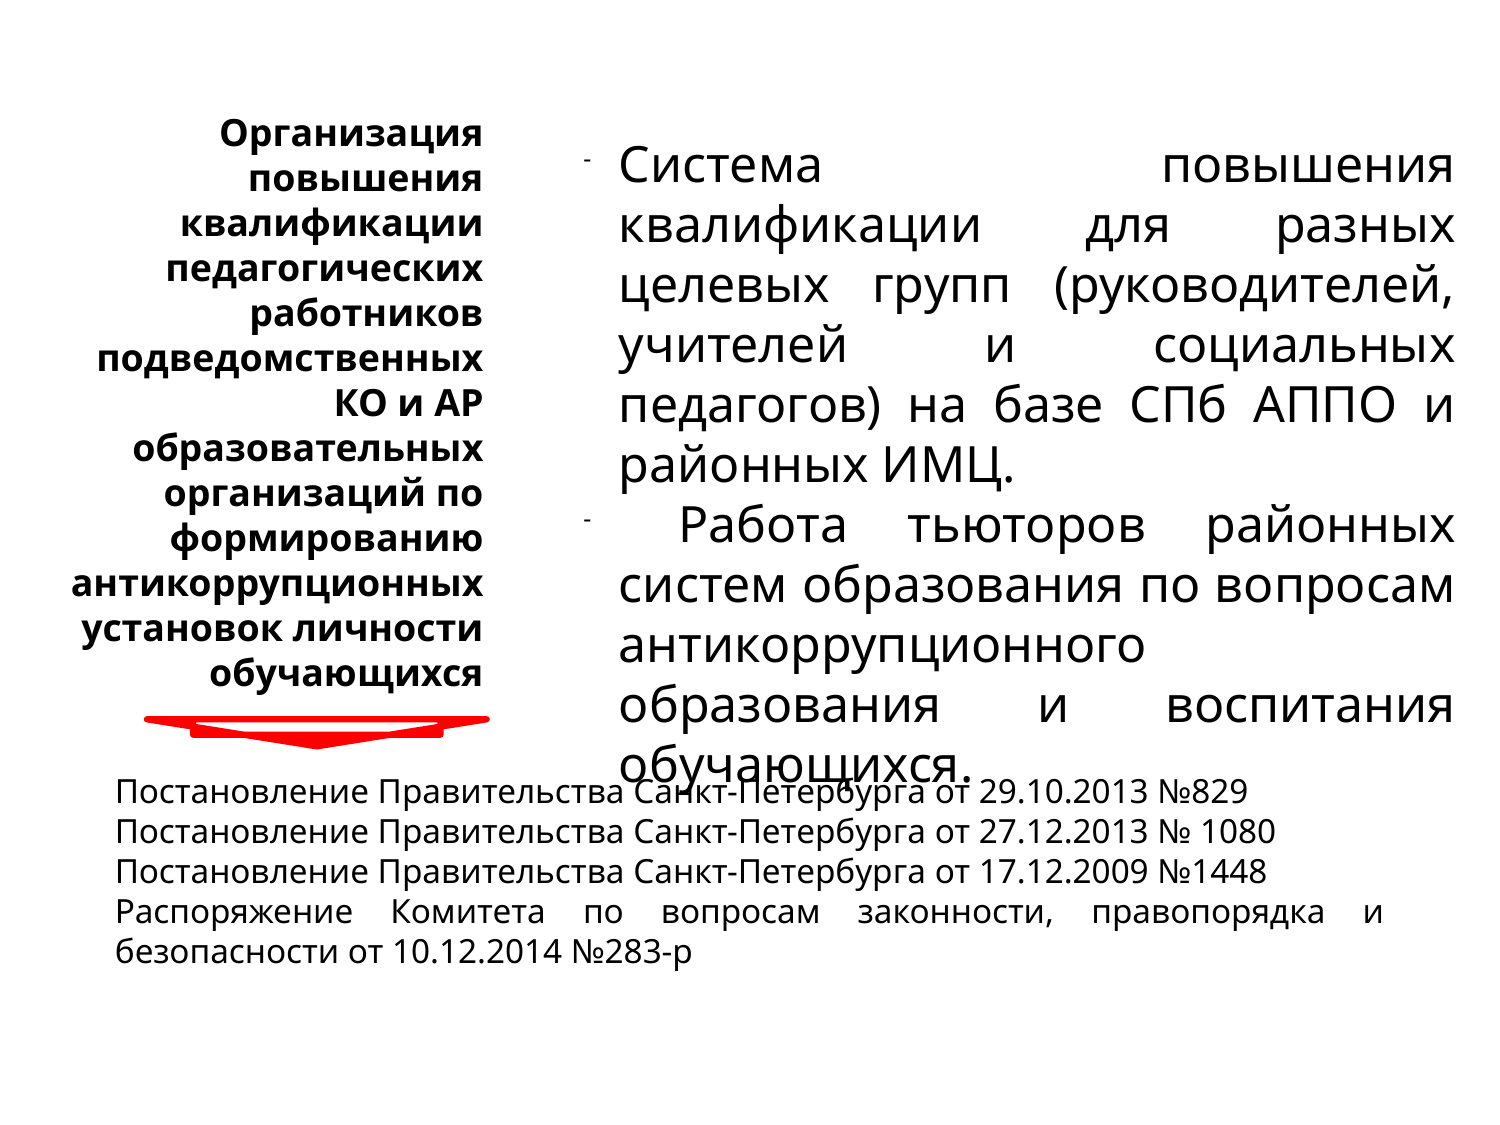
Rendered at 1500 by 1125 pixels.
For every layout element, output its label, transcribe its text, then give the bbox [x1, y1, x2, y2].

text_box [146, 719, 487, 747]
text_box Постановление Правительства Санкт-Петербурга от 29.10.2013 №829 Постановление Правительства Санкт-Петербурга от 27.12.2013 № 1080 Постановление Правительства Санкт-Петербурга от 17.12.2009 №1448 Распоряжение Комитета по вопросам законности, правопорядка и безопасности от 10.12.2014 №283-р [99, 722, 1401, 978]
text_box Организация повышения квалификации педагогических работников подведомственных КО и АР образовательных организаций по формированию антикоррупционных установок личности обучающихся [53, 101, 499, 702]
text_box Система повышения квалификации для разных целевых групп (руководителей, учителей и социальных педагогов) на базе СПб АППО и районных ИМЦ. Работа тьюторов районных систем образования по вопросам антикоррупционного образования и воспитания обучающихся. [568, 125, 1471, 885]
